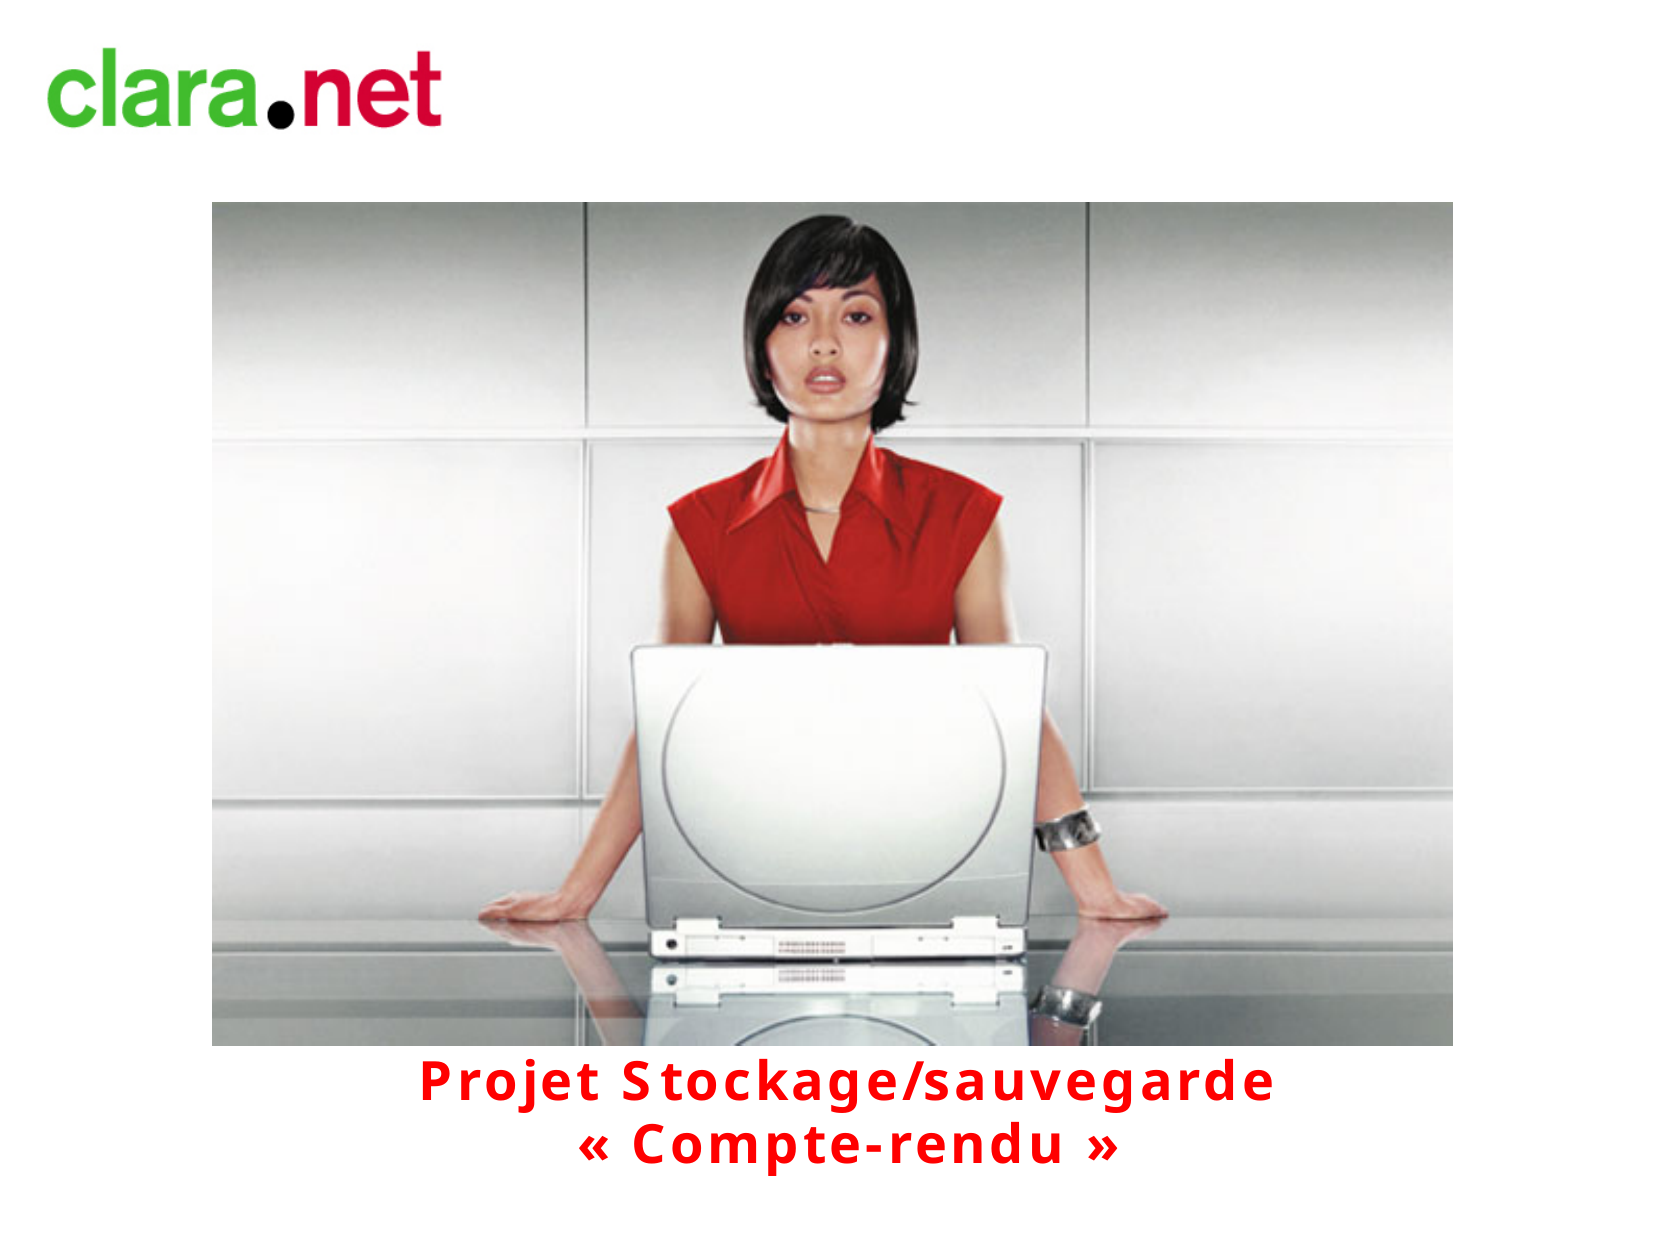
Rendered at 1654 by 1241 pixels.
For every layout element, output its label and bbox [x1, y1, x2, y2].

chart [346, 1050, 1351, 1227]
picture [37, 24, 451, 151]
picture [212, 202, 1453, 1046]
